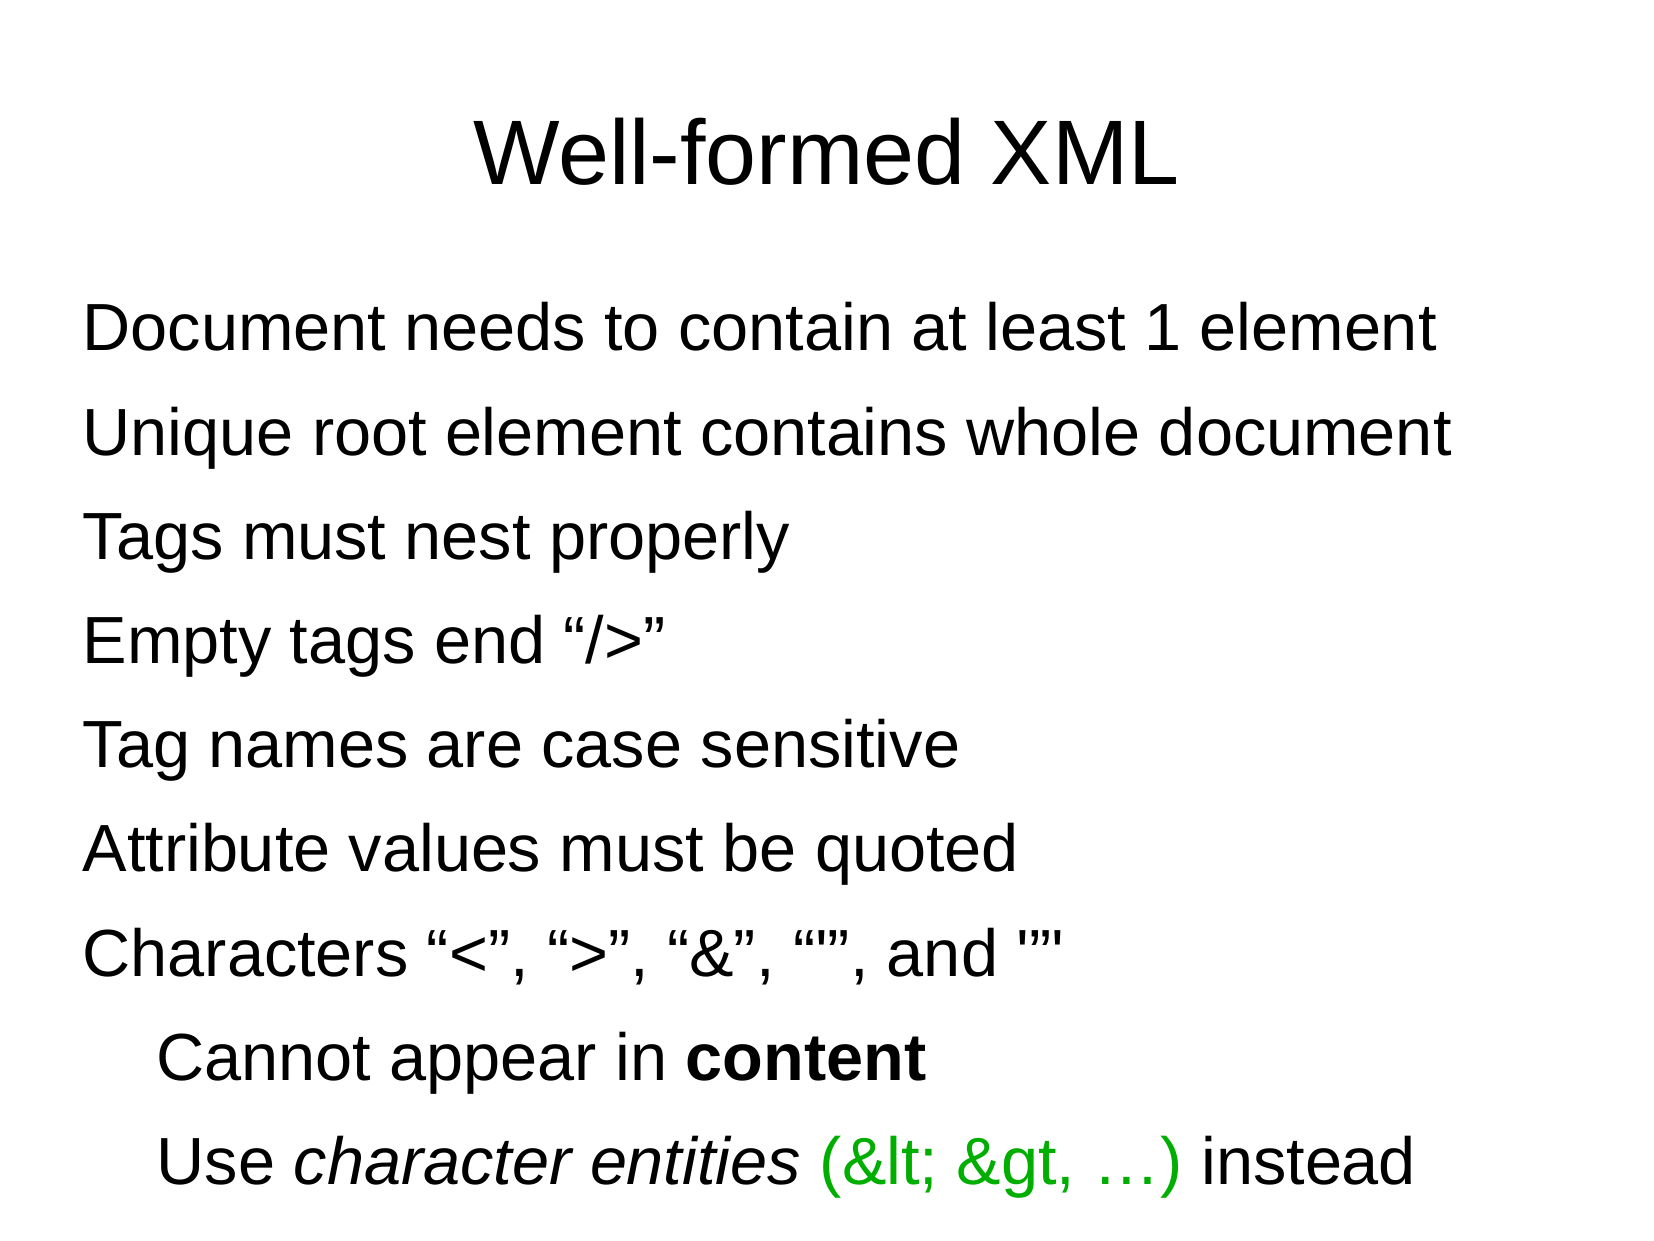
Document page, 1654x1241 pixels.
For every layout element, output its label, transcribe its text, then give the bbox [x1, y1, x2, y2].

list Document needs to contain at least 1 element Unique root element contains whole document Tags must nest properly Empty tags end “/>” Tag names are case sensitive Attribute values must be quoted Characters “<”, “>”, “&”, “'”, and '”' Cannot appear in content Use character entities (&lt; &gt, …) instead [82, 290, 1571, 1199]
title Well-formed XML [82, 49, 1571, 257]
